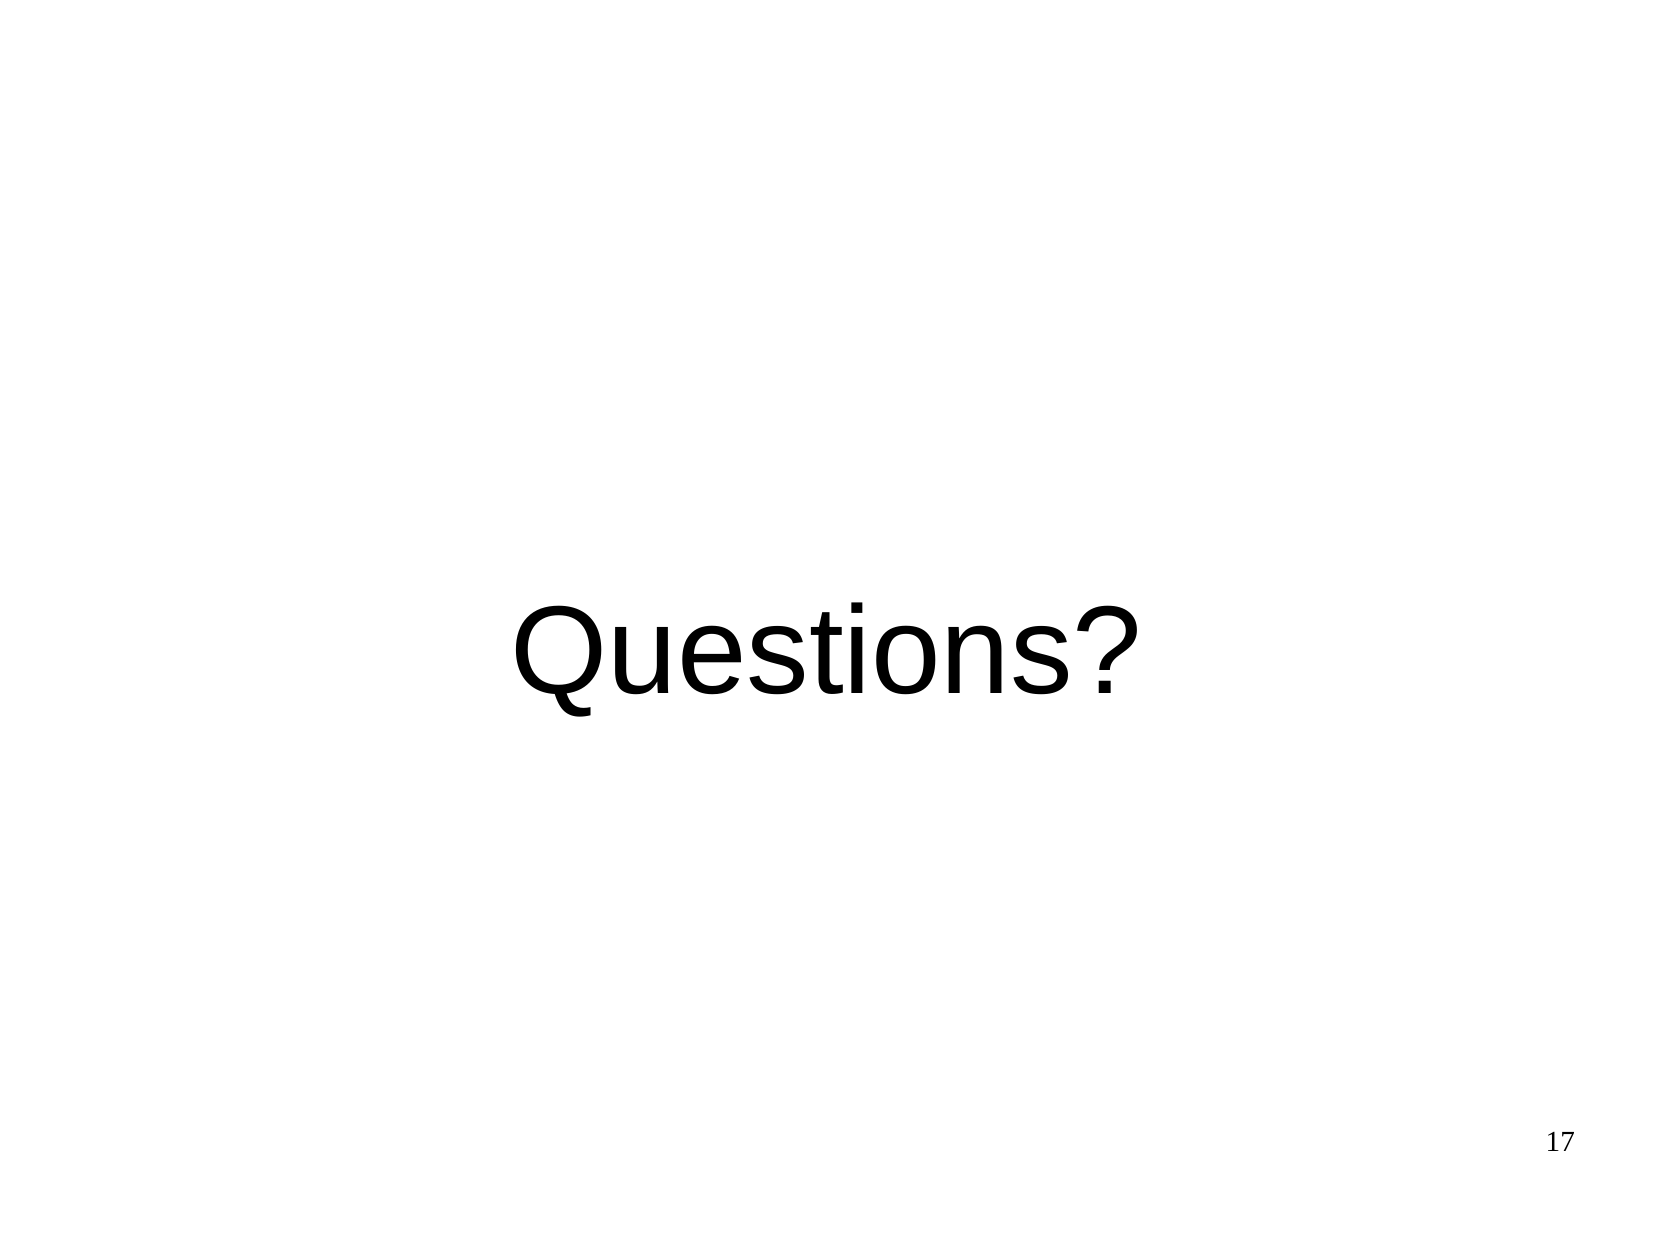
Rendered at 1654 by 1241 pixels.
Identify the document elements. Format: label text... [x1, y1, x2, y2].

subtitle Questions? [82, 290, 1571, 1010]
